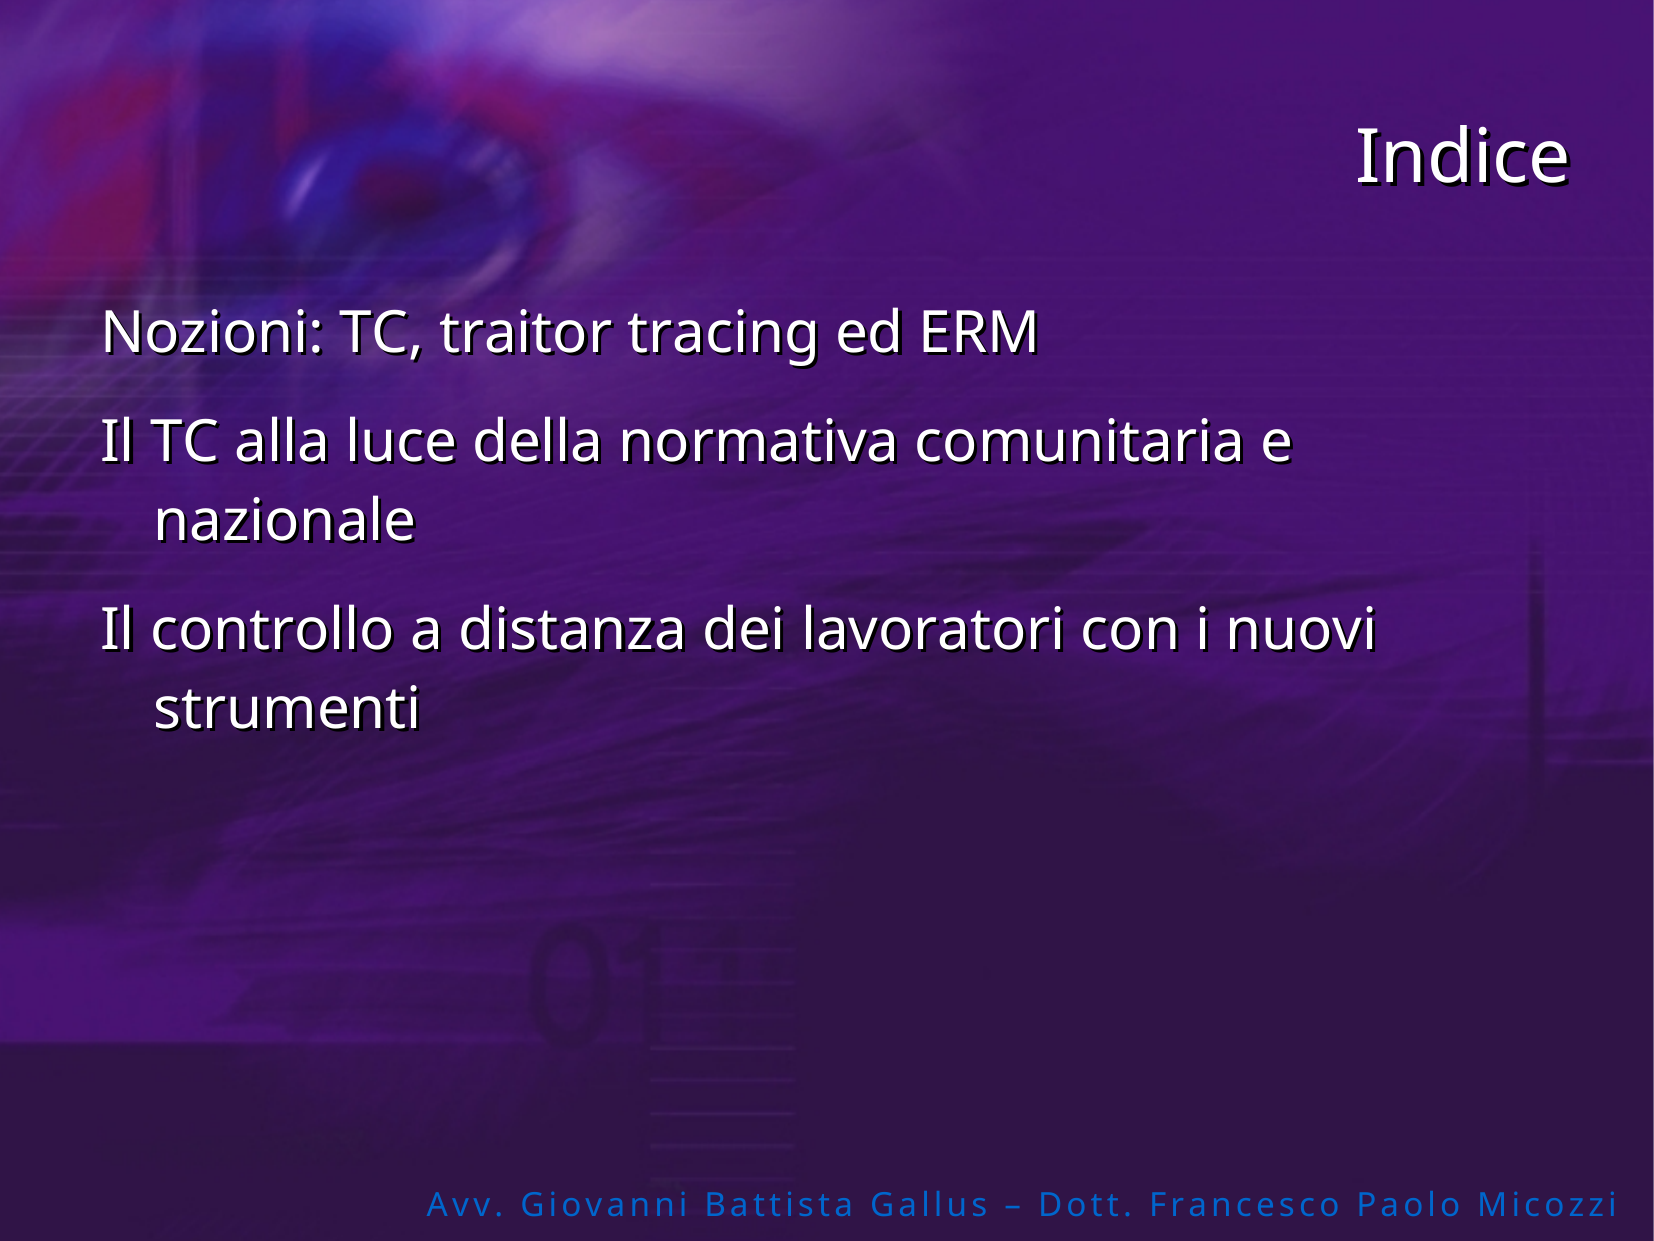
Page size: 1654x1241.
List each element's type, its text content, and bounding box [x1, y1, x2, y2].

picture [0, 0, 1654, 1241]
list Nozioni: TC, traitor tracing ed ERM Il TC alla luce della normativa comunitaria e nazionale Il controllo a distanza dei lavoratori con i nuovi strumenti [82, 290, 1571, 1109]
title Indice [82, 49, 1571, 257]
